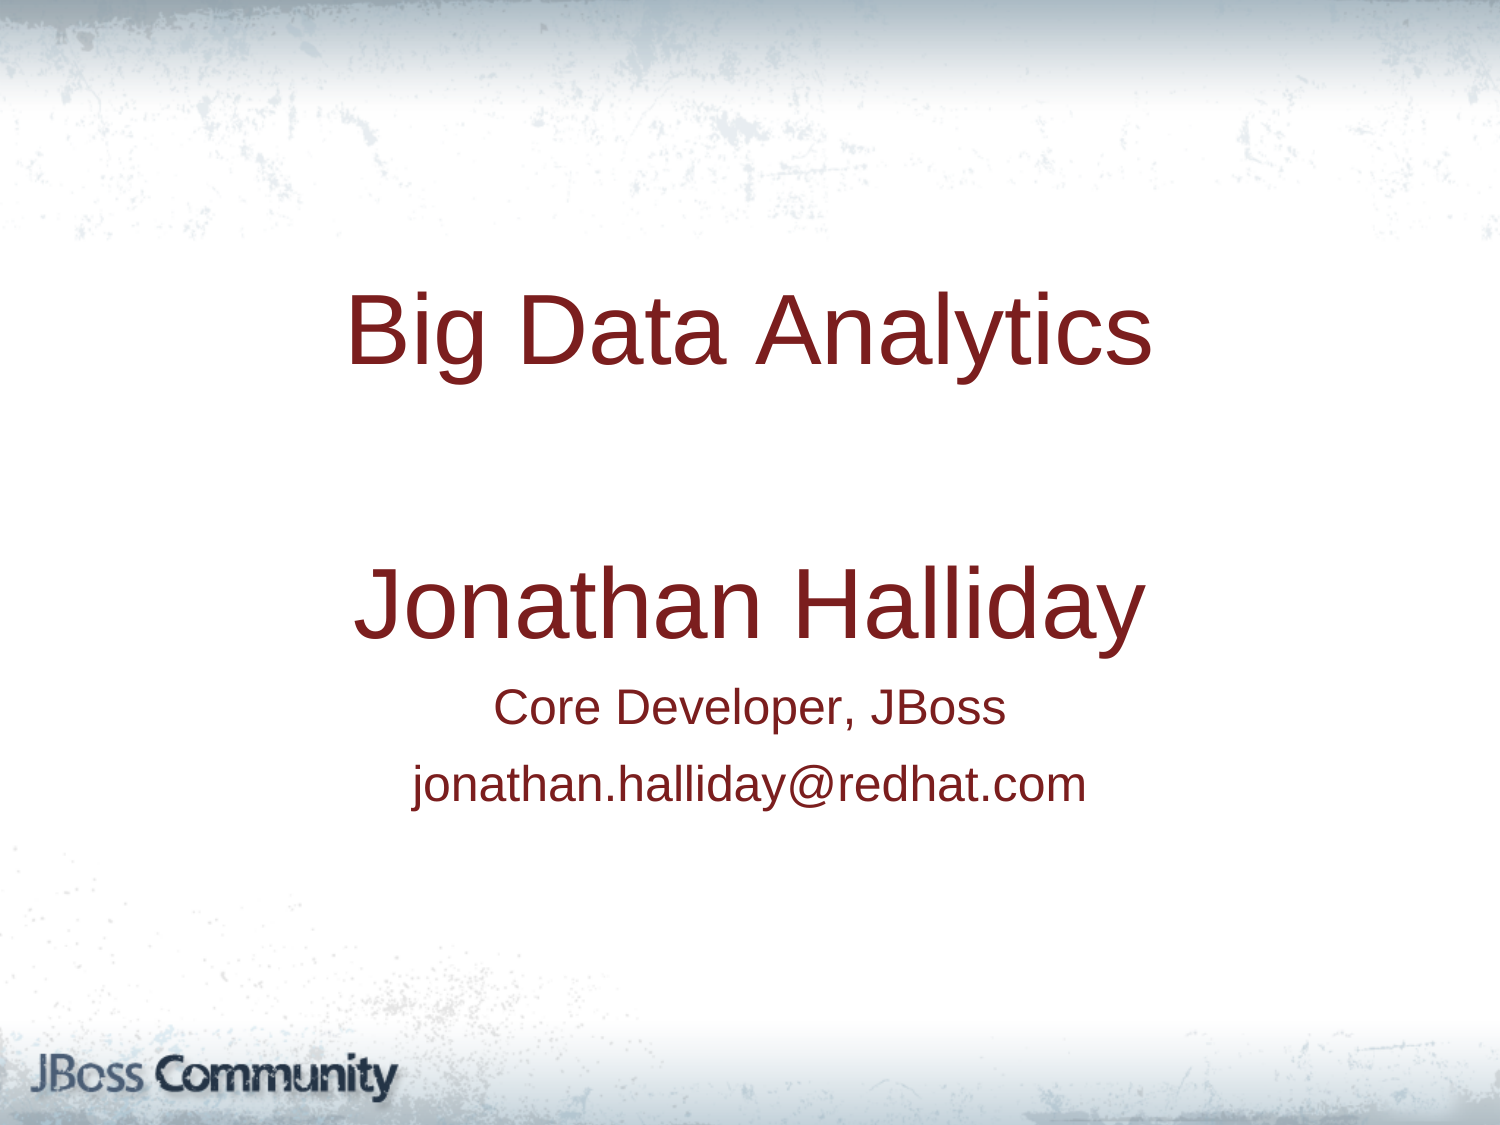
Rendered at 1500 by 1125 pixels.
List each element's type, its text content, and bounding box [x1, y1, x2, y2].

subtitle Big Data Analytics Jonathan Halliday Core Developer, JBoss jonathan.halliday@redhat.com [112, 76, 1388, 1001]
picture [0, 0, 1500, 1125]
